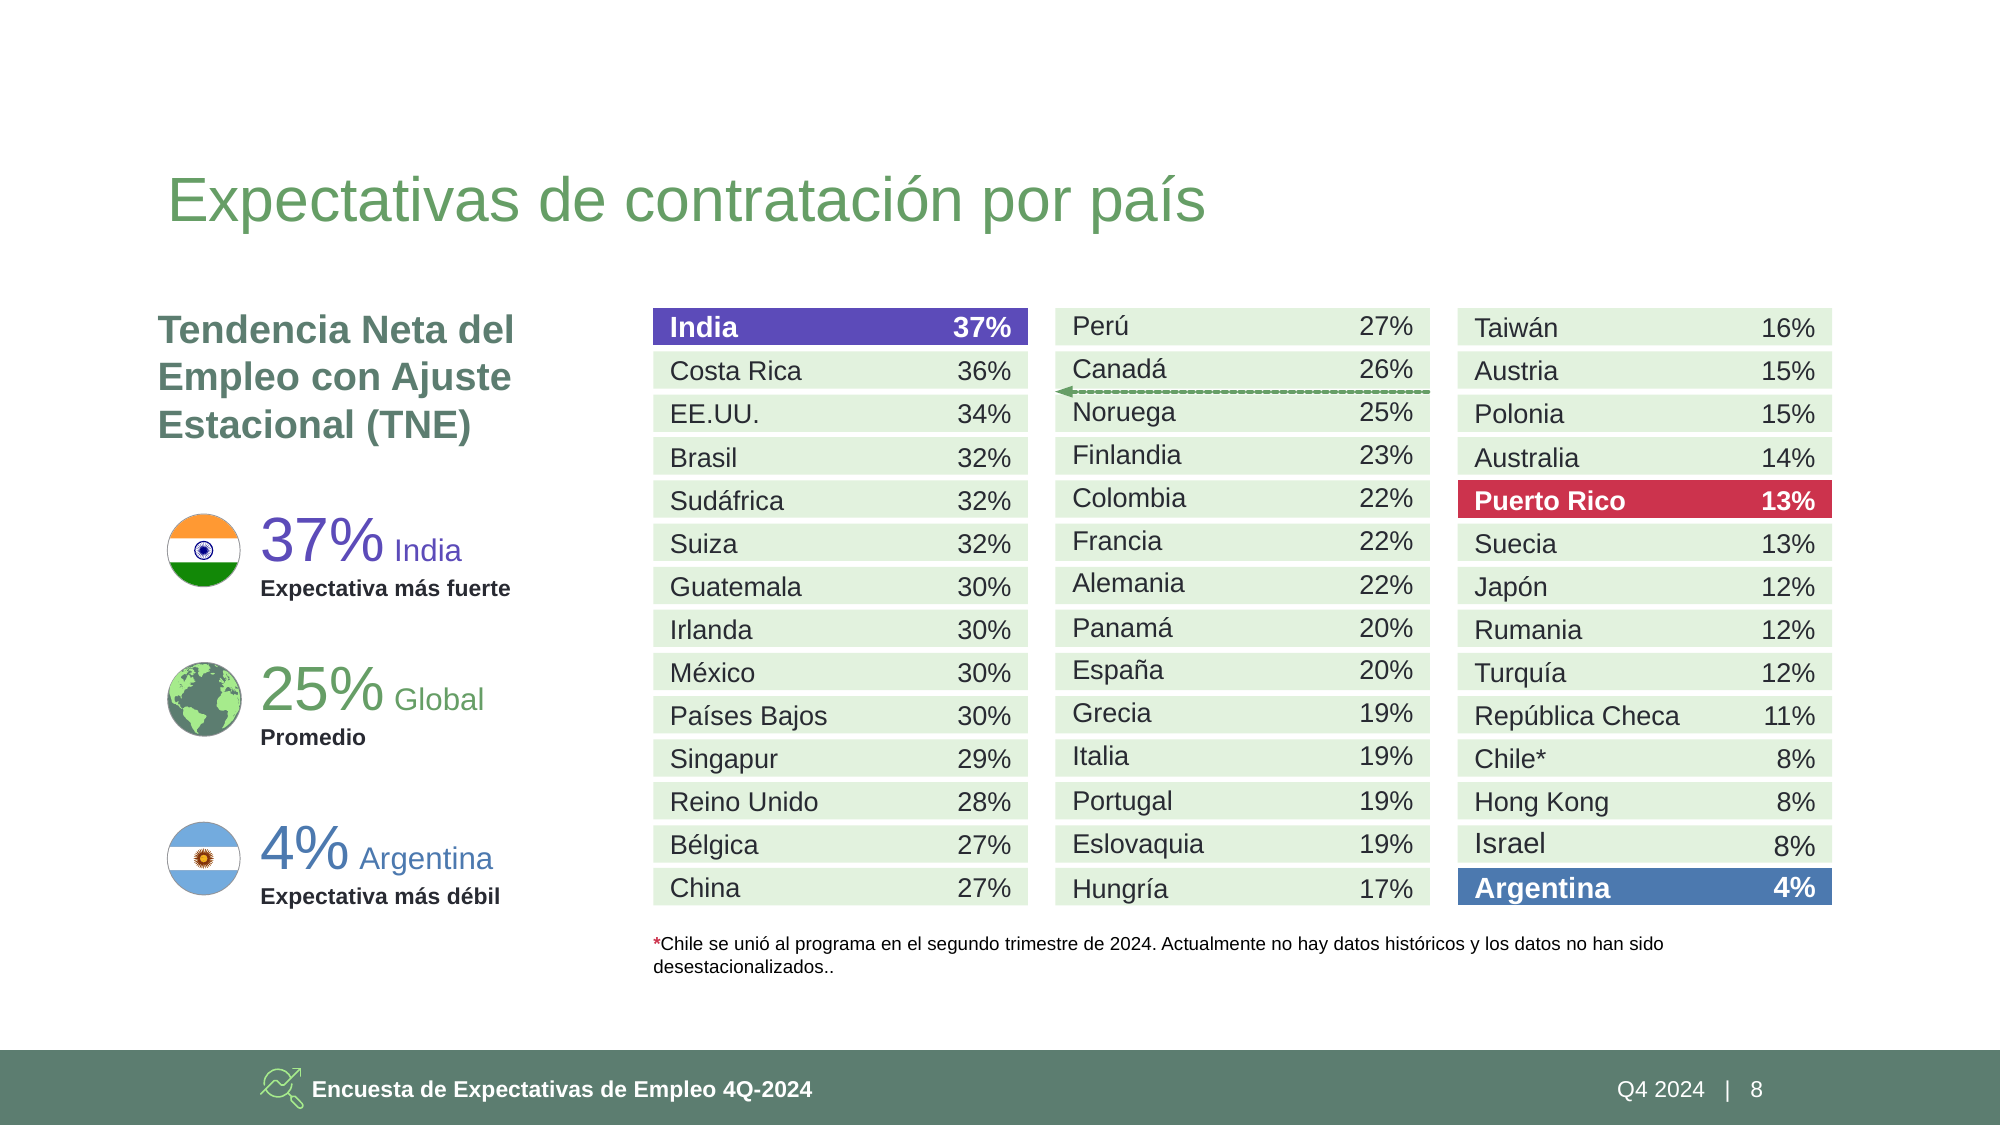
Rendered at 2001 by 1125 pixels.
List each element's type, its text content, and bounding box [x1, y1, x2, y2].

text_box 29% [957, 741, 1012, 774]
text_box Grecia [1072, 695, 1153, 729]
text_box [653, 696, 1028, 733]
text_box 30% [957, 655, 1012, 689]
text_box [653, 480, 1028, 518]
text_box 22% [1359, 480, 1414, 514]
text_box [1055, 653, 1430, 690]
text_box [1458, 480, 1832, 518]
text_box 27% [957, 870, 1012, 904]
text_box [1055, 395, 1430, 432]
text_box [1055, 480, 1430, 518]
text_box [653, 395, 1028, 432]
text_box [653, 524, 1028, 561]
text_box 11% [1763, 698, 1817, 732]
text_box 32% [957, 440, 1012, 473]
text_box [1458, 868, 1773, 905]
text_box [1458, 351, 1832, 389]
text_box 15% [1761, 353, 1817, 387]
text_box 8% [1773, 826, 1817, 863]
text_box Panamá [1072, 609, 1175, 643]
text_box [653, 610, 1028, 647]
text_box Irlanda [670, 612, 754, 646]
text_box [1055, 825, 1430, 863]
text_box [1458, 437, 1832, 475]
text_box Reino Unido [670, 784, 821, 817]
text_box [653, 653, 1028, 690]
text_box República Checa [1474, 698, 1683, 732]
text_box 30% [957, 612, 1012, 646]
text_box Países Bajos [670, 698, 830, 732]
text_box 19% [1359, 826, 1414, 860]
text_box [1055, 524, 1430, 561]
text_box 25% Global Promedio [260, 648, 602, 752]
text_box Hong Kong [1474, 784, 1612, 817]
text_box 17% [1359, 871, 1414, 905]
text_box Australia [1474, 440, 1581, 473]
text_box 37% [952, 308, 1012, 344]
text_box 34% [957, 396, 1012, 430]
text_box Sudáfrica [670, 483, 786, 516]
text_box Puerto Rico [1474, 483, 1629, 516]
text_box 32% [957, 526, 1012, 559]
text_box [1458, 567, 1832, 604]
text_box [653, 868, 1028, 905]
text_box Rumania [1474, 612, 1584, 646]
text_box Guatemala [670, 569, 805, 602]
text_box [1458, 825, 1832, 863]
text_box Noruega [1072, 394, 1178, 428]
text_box India [670, 308, 739, 344]
text_box China [670, 870, 742, 904]
text_box Colombia [1072, 480, 1188, 514]
text_box [1458, 308, 1832, 345]
text_box [1055, 437, 1430, 475]
text_box [1458, 395, 1832, 432]
text_box [1817, 868, 1832, 905]
text_box Singapur [670, 741, 780, 774]
text_box 20% [1359, 609, 1414, 643]
text_box Canadá [1072, 351, 1169, 384]
text_box 13% [1761, 526, 1817, 559]
text_box 37% India Expectativa más fuerte [260, 498, 602, 603]
text_box Israel [1474, 824, 1547, 861]
picture [166, 821, 242, 896]
text_box Brasil [670, 440, 739, 473]
picture [166, 513, 242, 588]
text_box [1055, 696, 1430, 733]
text_box 19% [1359, 783, 1414, 817]
text_box [653, 351, 1028, 389]
text_box Suecia [1474, 526, 1558, 559]
text_box 25% [1359, 394, 1414, 428]
text_box 15% [1761, 396, 1817, 430]
text_box [653, 739, 1028, 777]
text_box Francia [1072, 523, 1164, 557]
text_box México [670, 655, 757, 689]
text_box 13% [1761, 483, 1817, 516]
text_box [1055, 739, 1430, 777]
text_box 22% [1359, 523, 1414, 557]
text_box 19% [1359, 695, 1414, 729]
text_box [653, 825, 1028, 863]
text_box 4% Argentina Expectativa más débil [260, 806, 602, 911]
text_box [1055, 308, 1430, 345]
text_box [1458, 696, 1832, 733]
text_box 8% [1776, 784, 1817, 817]
text_box 32% [957, 483, 1012, 516]
text_box 12% [1761, 655, 1817, 689]
text_box 26% [1359, 351, 1414, 384]
text_box Perú [1072, 308, 1131, 341]
text_box Austria [1474, 353, 1560, 387]
text_box 8% [1776, 741, 1817, 774]
text_box [1458, 653, 1832, 690]
text_box Suiza [670, 526, 739, 559]
text_box Turquía [1474, 655, 1569, 689]
text_box *Chile se unió al programa en el segundo trimestre de 2024. Actualmente no hay datos históricos y los datos no han sido desestacionalizados.. [653, 932, 1833, 978]
text_box [1055, 567, 1430, 604]
text_box [653, 308, 1028, 345]
text_box [1458, 782, 1832, 819]
text_box Italia [1072, 738, 1131, 772]
text_box Portugal [1072, 783, 1175, 817]
text_box Polonia [1474, 396, 1566, 430]
text_box Taiwán [1474, 310, 1560, 344]
text_box 23% [1359, 437, 1414, 471]
text_box 16% [1761, 310, 1817, 344]
text_box 28% [957, 784, 1012, 817]
text_box 27% [957, 827, 1012, 861]
text_box 20% [1359, 652, 1414, 686]
text_box 27% [1359, 308, 1414, 341]
text_box [1055, 610, 1430, 647]
text_box 36% [957, 353, 1012, 387]
text_box 4% [1773, 868, 1817, 905]
text_box [1458, 524, 1832, 561]
text_box Eslovaquia [1072, 826, 1207, 860]
text_box 30% [957, 698, 1012, 732]
text_box Bélgica [670, 827, 760, 861]
text_box Costa Rica [670, 353, 804, 387]
text_box [653, 437, 1028, 475]
text_box Finlandia [1072, 437, 1184, 471]
text_box 19% [1359, 738, 1414, 772]
text_box [1055, 782, 1430, 819]
picture [167, 662, 242, 737]
text_box Japón [1474, 569, 1550, 602]
text_box Alemania [1072, 565, 1187, 599]
text_box EE.UU. [670, 396, 762, 430]
text_box 14% [1761, 440, 1817, 473]
text_box 22% [1359, 567, 1414, 600]
text_box 12% [1761, 612, 1817, 646]
text_box [1458, 610, 1832, 647]
text_box [1458, 739, 1832, 777]
text_box [1055, 868, 1430, 905]
text_box 30% [957, 569, 1012, 602]
text_box Tendencia Neta del Empleo con Ajuste Estacional (TNE) [157, 303, 592, 496]
text_box Hungría [1072, 871, 1170, 905]
text_box Argentina [1474, 869, 1612, 905]
text_box [1055, 351, 1430, 389]
text_box 12% [1761, 569, 1817, 602]
text_box Chile* [1474, 741, 1548, 774]
title Expectativas de contratación por país [167, 154, 1833, 230]
text_box [653, 782, 1028, 819]
text_box España [1072, 652, 1166, 686]
text_box [653, 567, 1028, 604]
